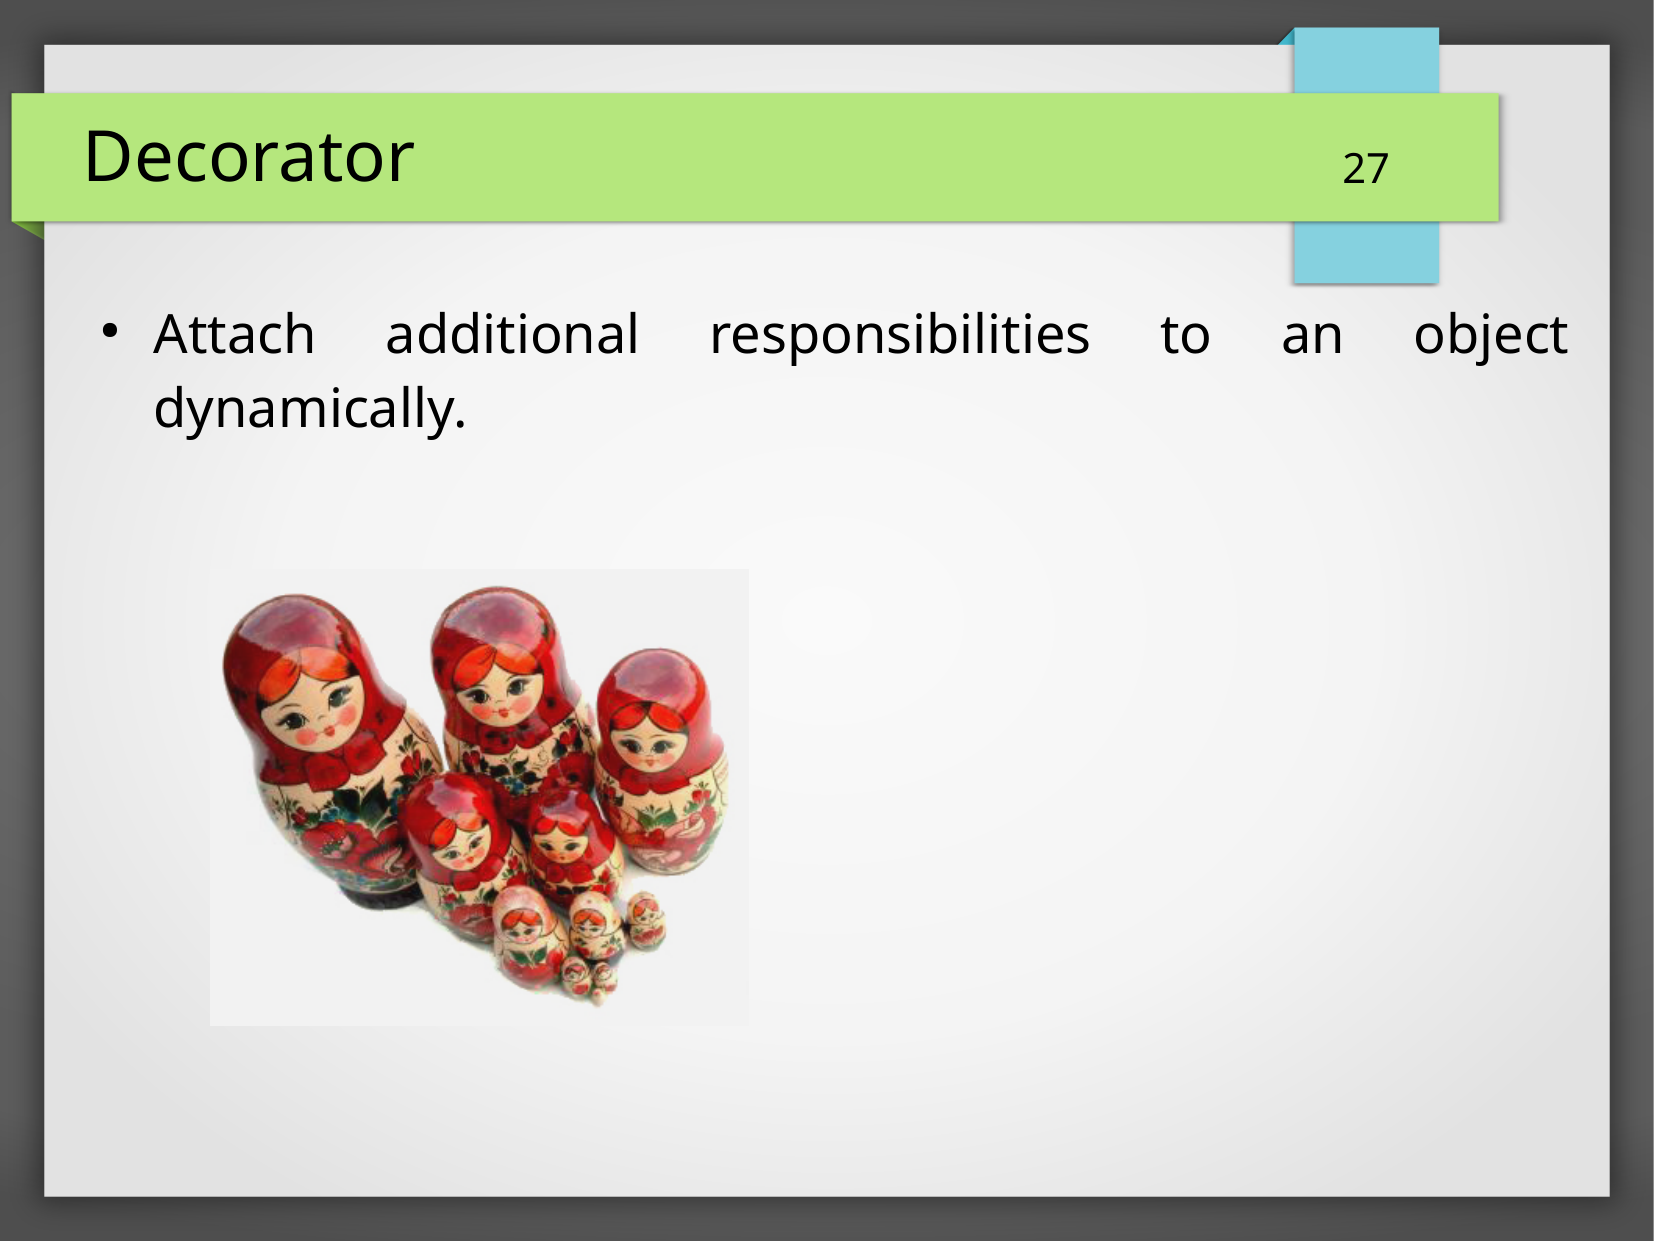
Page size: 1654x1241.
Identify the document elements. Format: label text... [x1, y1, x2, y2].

picture [0, 0, 1654, 1241]
text_box <number> [1254, 131, 1479, 207]
title Decorator [82, 94, 1264, 213]
list Attach additional responsibilities to an object dynamically. [82, 295, 1571, 1015]
